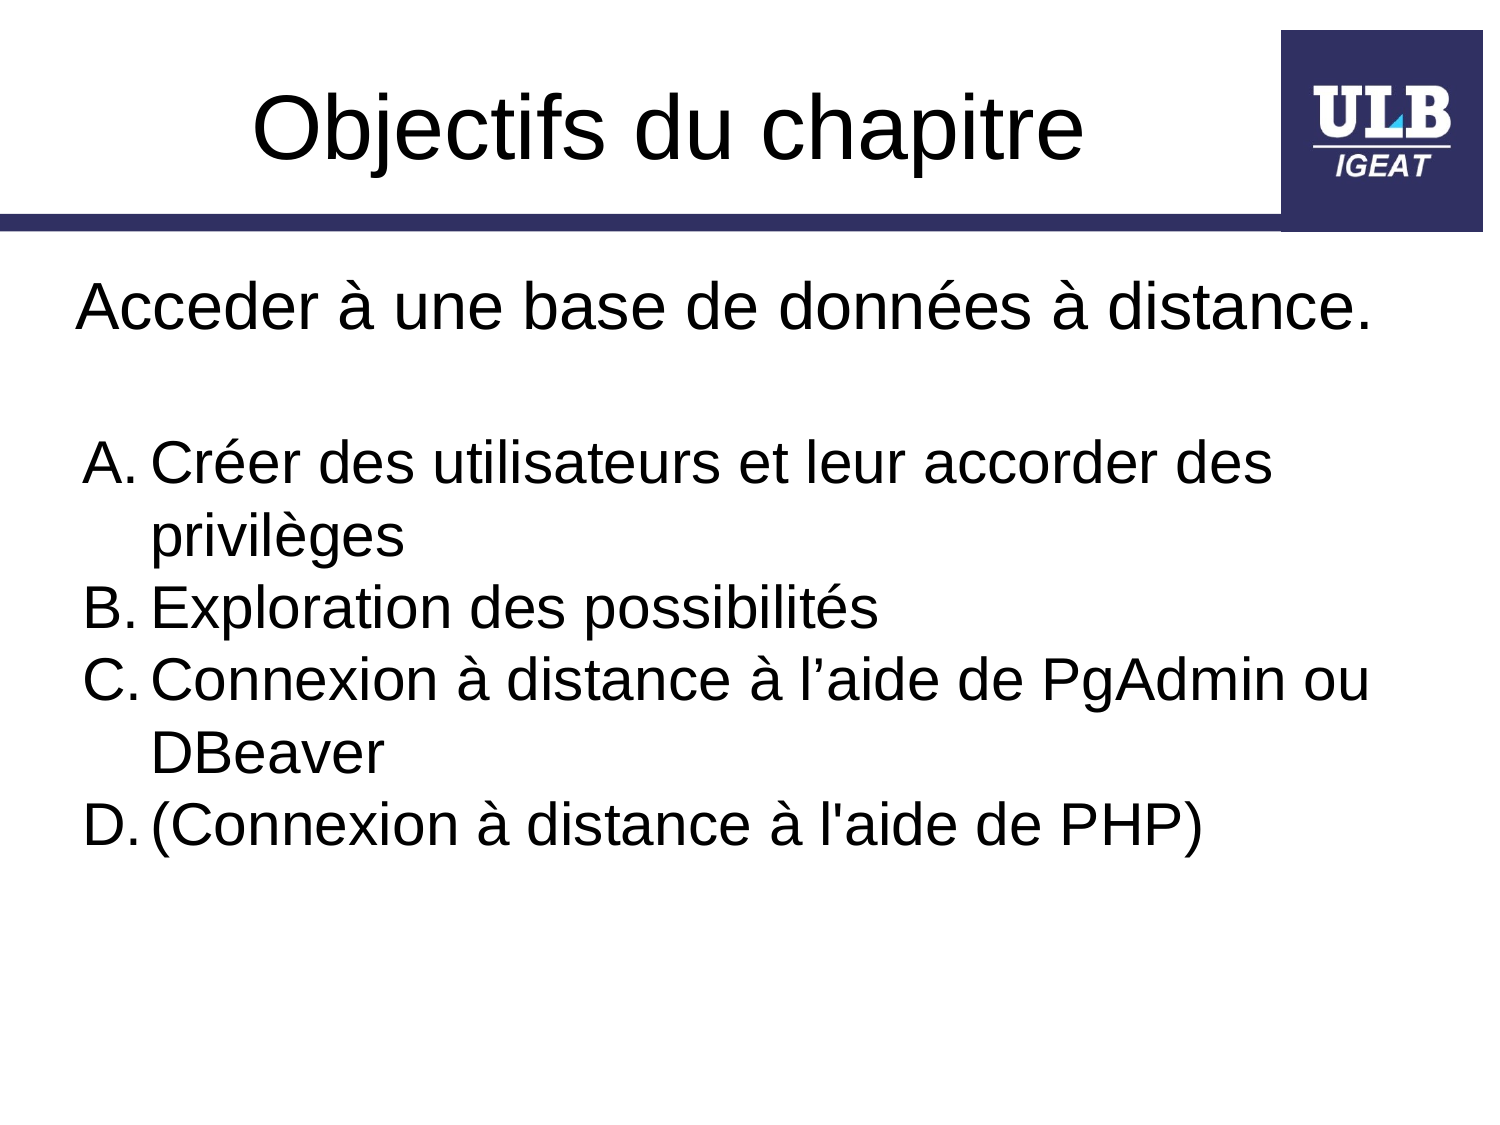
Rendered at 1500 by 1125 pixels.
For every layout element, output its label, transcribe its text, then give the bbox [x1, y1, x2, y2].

text_box Objectifs du chapitre [74, 44, 1264, 201]
picture [1281, 30, 1483, 232]
text_box Acceder à une base de données à distance. Créer des utilisateurs et leur accorder des privilèges Exploration des possibilités Connexion à distance à l’aide de PgAdmin ou DBeaver (Connexion à distance à l'aide de PHP) [75, 263, 1425, 916]
